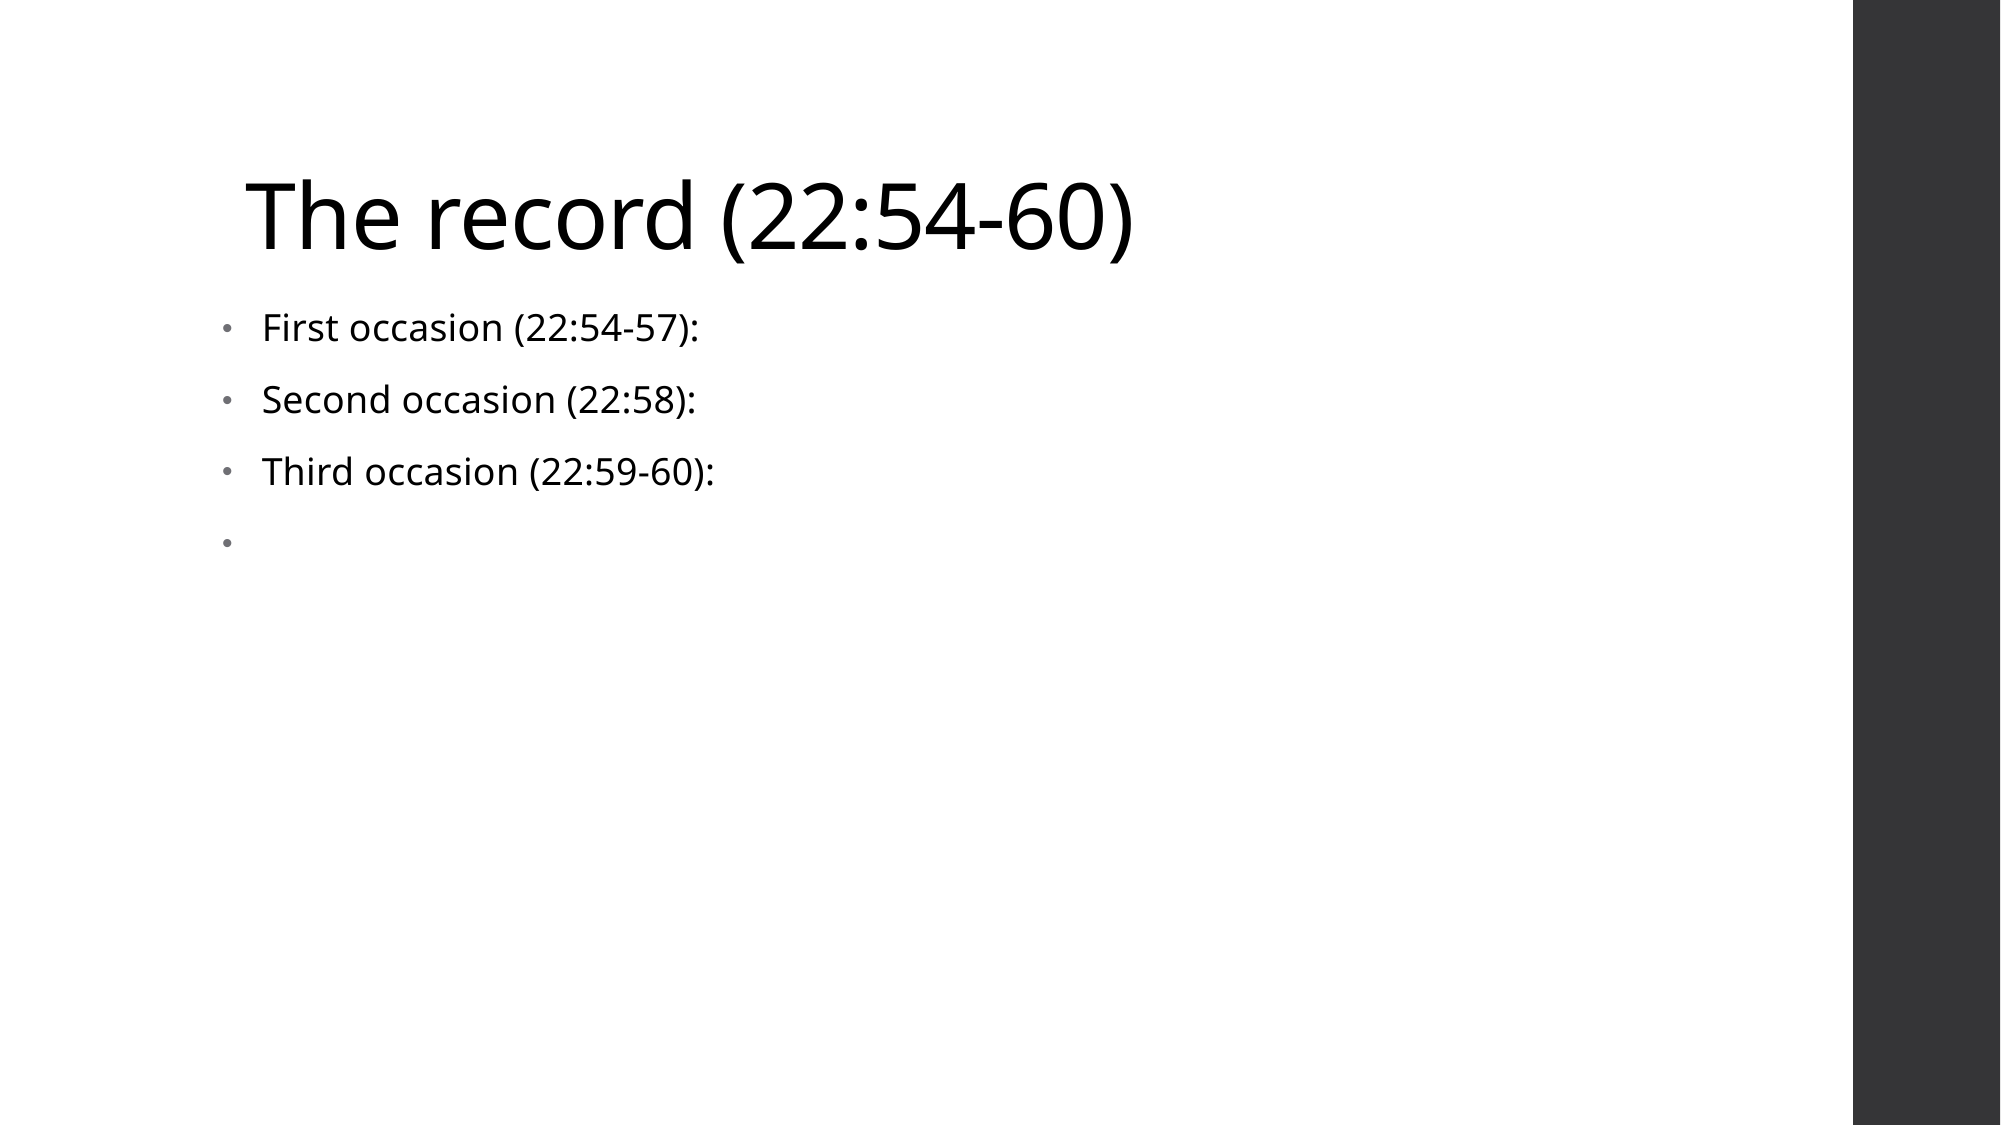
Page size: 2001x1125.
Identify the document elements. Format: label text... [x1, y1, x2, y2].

list First occasion (22:54-57): Second occasion (22:58): Third occasion (22:59-60): [206, 299, 1617, 1014]
title The record (22:54-60) [206, 60, 1797, 278]
